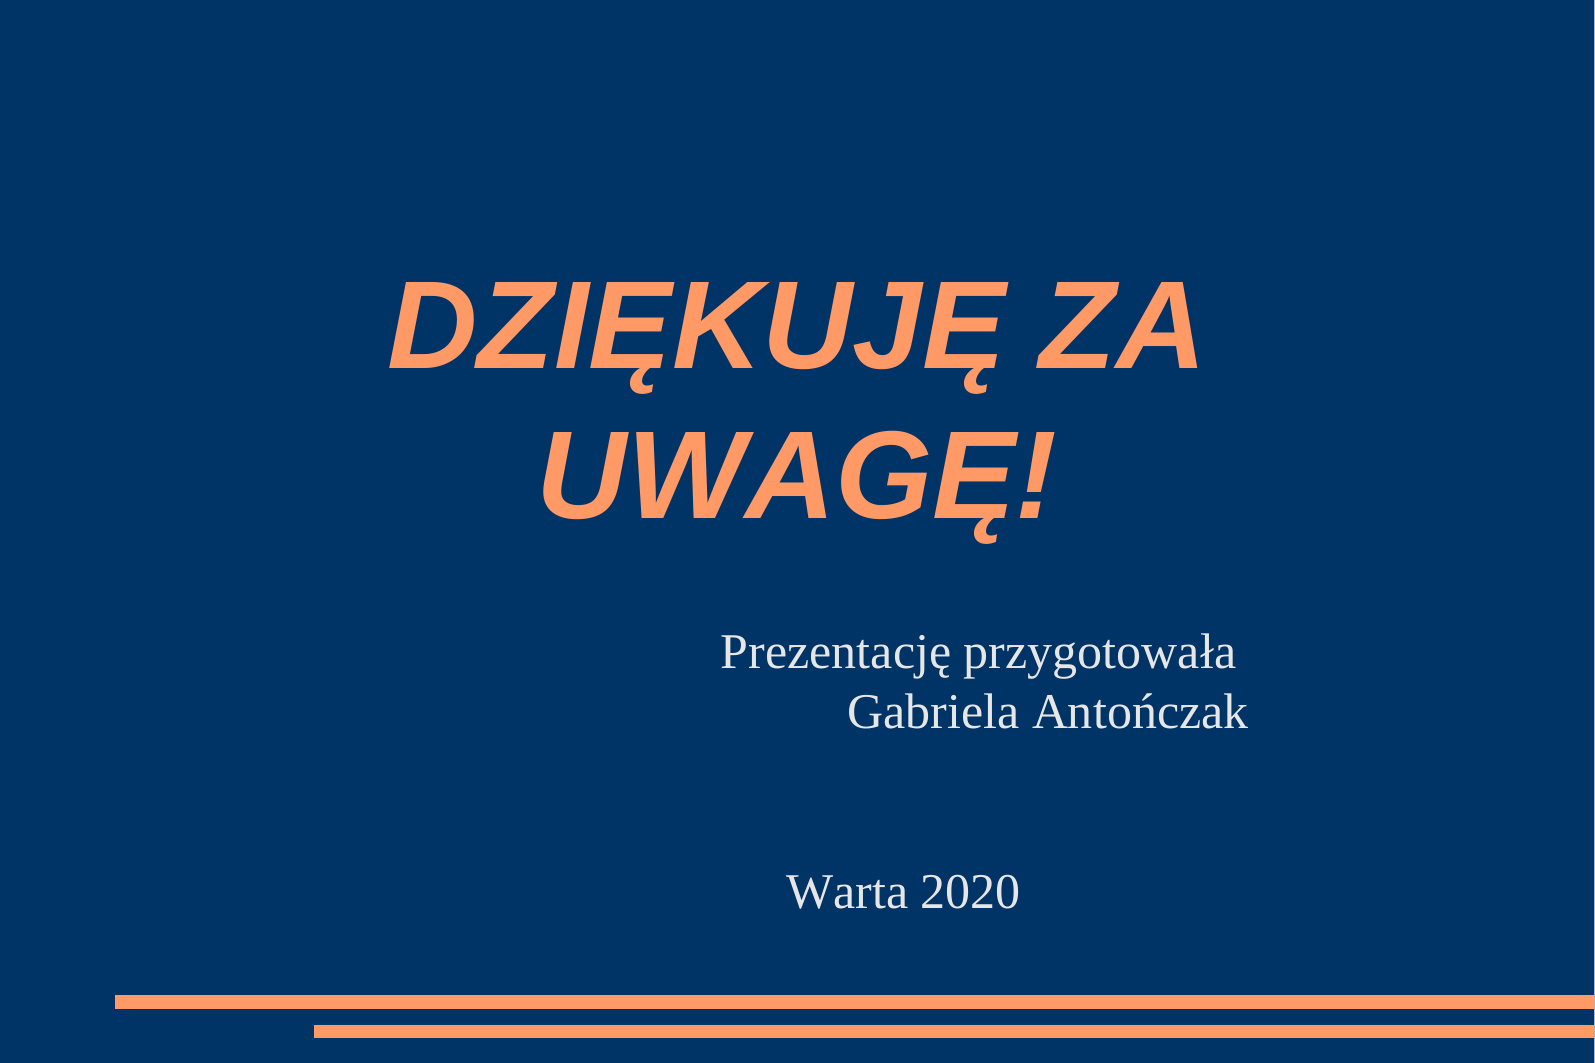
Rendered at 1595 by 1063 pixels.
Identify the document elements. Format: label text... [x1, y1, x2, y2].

subtitle Prezentację przygotowała Gabriela Antończak Warta 2020 [199, 558, 1396, 939]
title DZIĘKUJĘ ZA UWAGĘ! [199, 173, 1396, 545]
